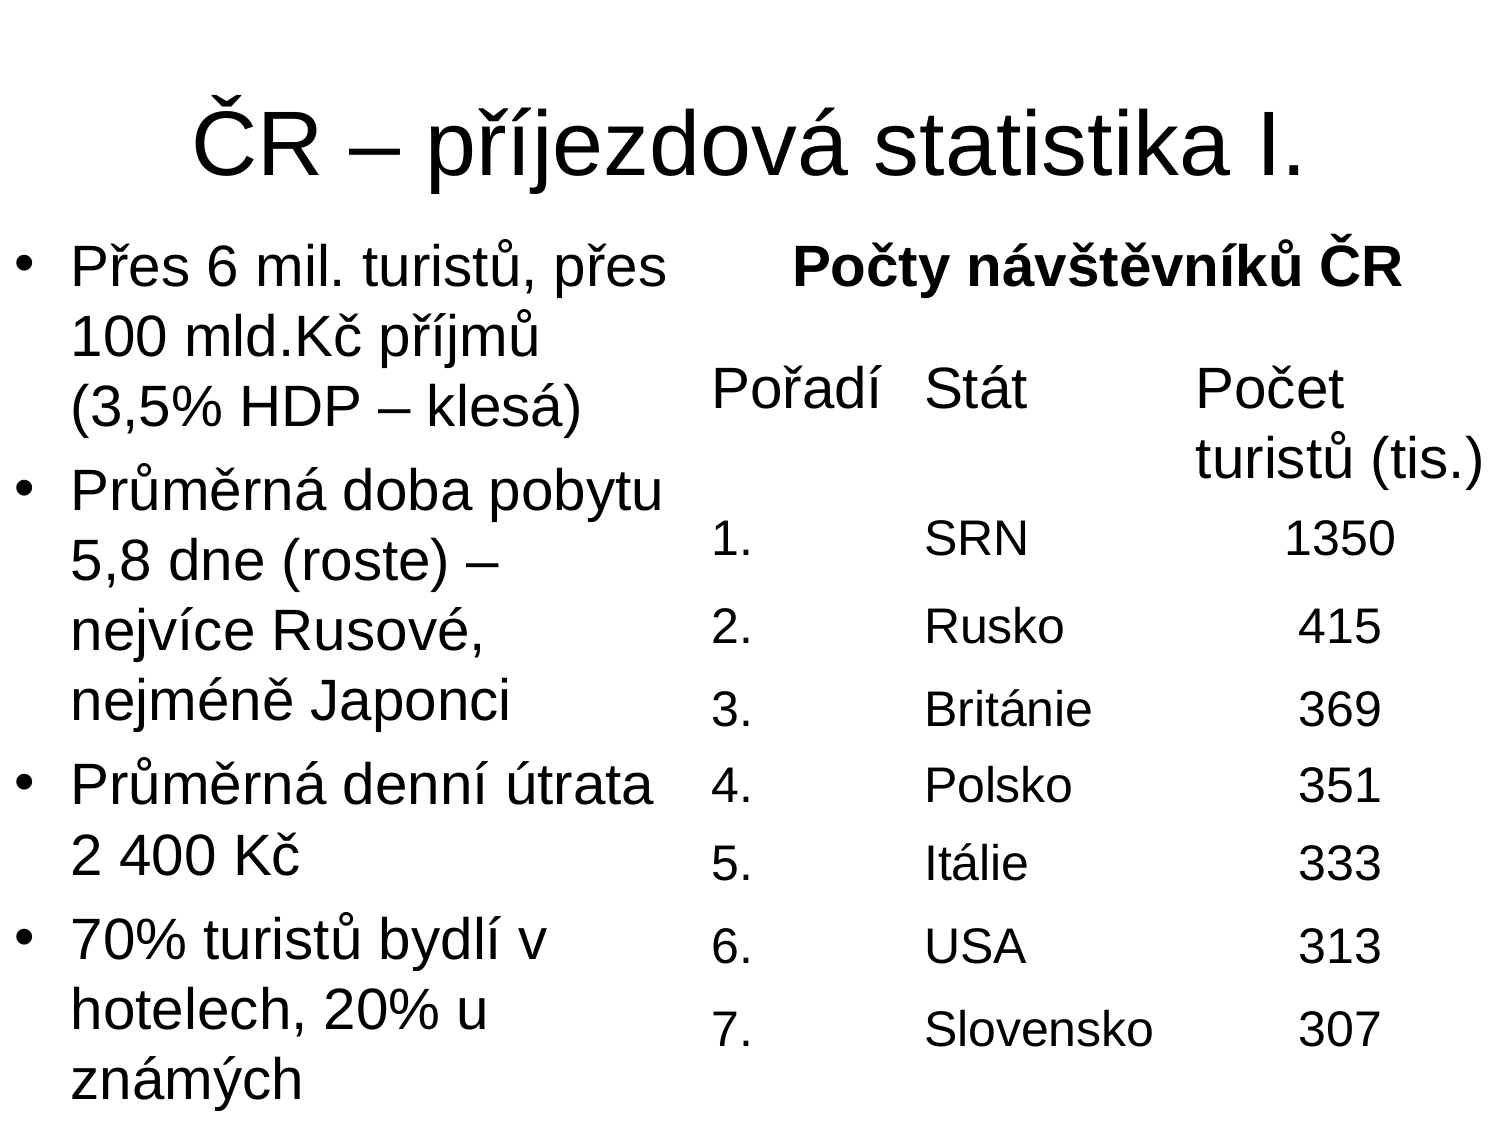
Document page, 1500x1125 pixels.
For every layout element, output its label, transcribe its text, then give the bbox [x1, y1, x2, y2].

table_cell 369 [1181, 669, 1500, 745]
table_cell Británie [909, 669, 1181, 745]
table_cell Stát [909, 343, 1181, 498]
table_cell Rusko [909, 586, 1181, 669]
table_header Počty návštěvníků ČR [697, 220, 1500, 343]
table_cell 2. [697, 586, 909, 669]
table_cell 7. [697, 988, 909, 1071]
table_cell 307 [1181, 988, 1500, 1071]
table_cell Slovensko [909, 988, 1181, 1071]
table_cell 3. [697, 669, 909, 745]
table_cell Polsko [909, 745, 1181, 823]
table_cell USA [909, 906, 1181, 988]
table_cell 6. [697, 906, 909, 988]
table_cell 333 [1181, 823, 1500, 906]
table_cell 1350 [1181, 498, 1500, 586]
table_cell SRN [909, 498, 1181, 586]
list Přes 6 mil. turistů, přes 100 mld.Kč příjmů (3,5% HDP – klesá) Průměrná doba pobytu 5,8 dne (roste) – nejvíce Rusové, nejméně Japonci Průměrná denní útrata 2 400 Kč 70% turistů bydlí v hotelech, 20% u známých [0, 219, 691, 1119]
table_cell 351 [1181, 745, 1500, 823]
table_cell 4. [697, 745, 909, 823]
table_cell Itálie [909, 823, 1181, 906]
title ČR – příjezdová statistika I. [75, 45, 1426, 233]
table_cell Pořadí [697, 343, 909, 498]
table_cell 1. [697, 498, 909, 586]
table_cell Počet turistů (tis.) [1181, 343, 1500, 498]
table_cell 313 [1181, 906, 1500, 988]
table_cell 5. [697, 823, 909, 906]
table_cell 415 [1181, 586, 1500, 669]
